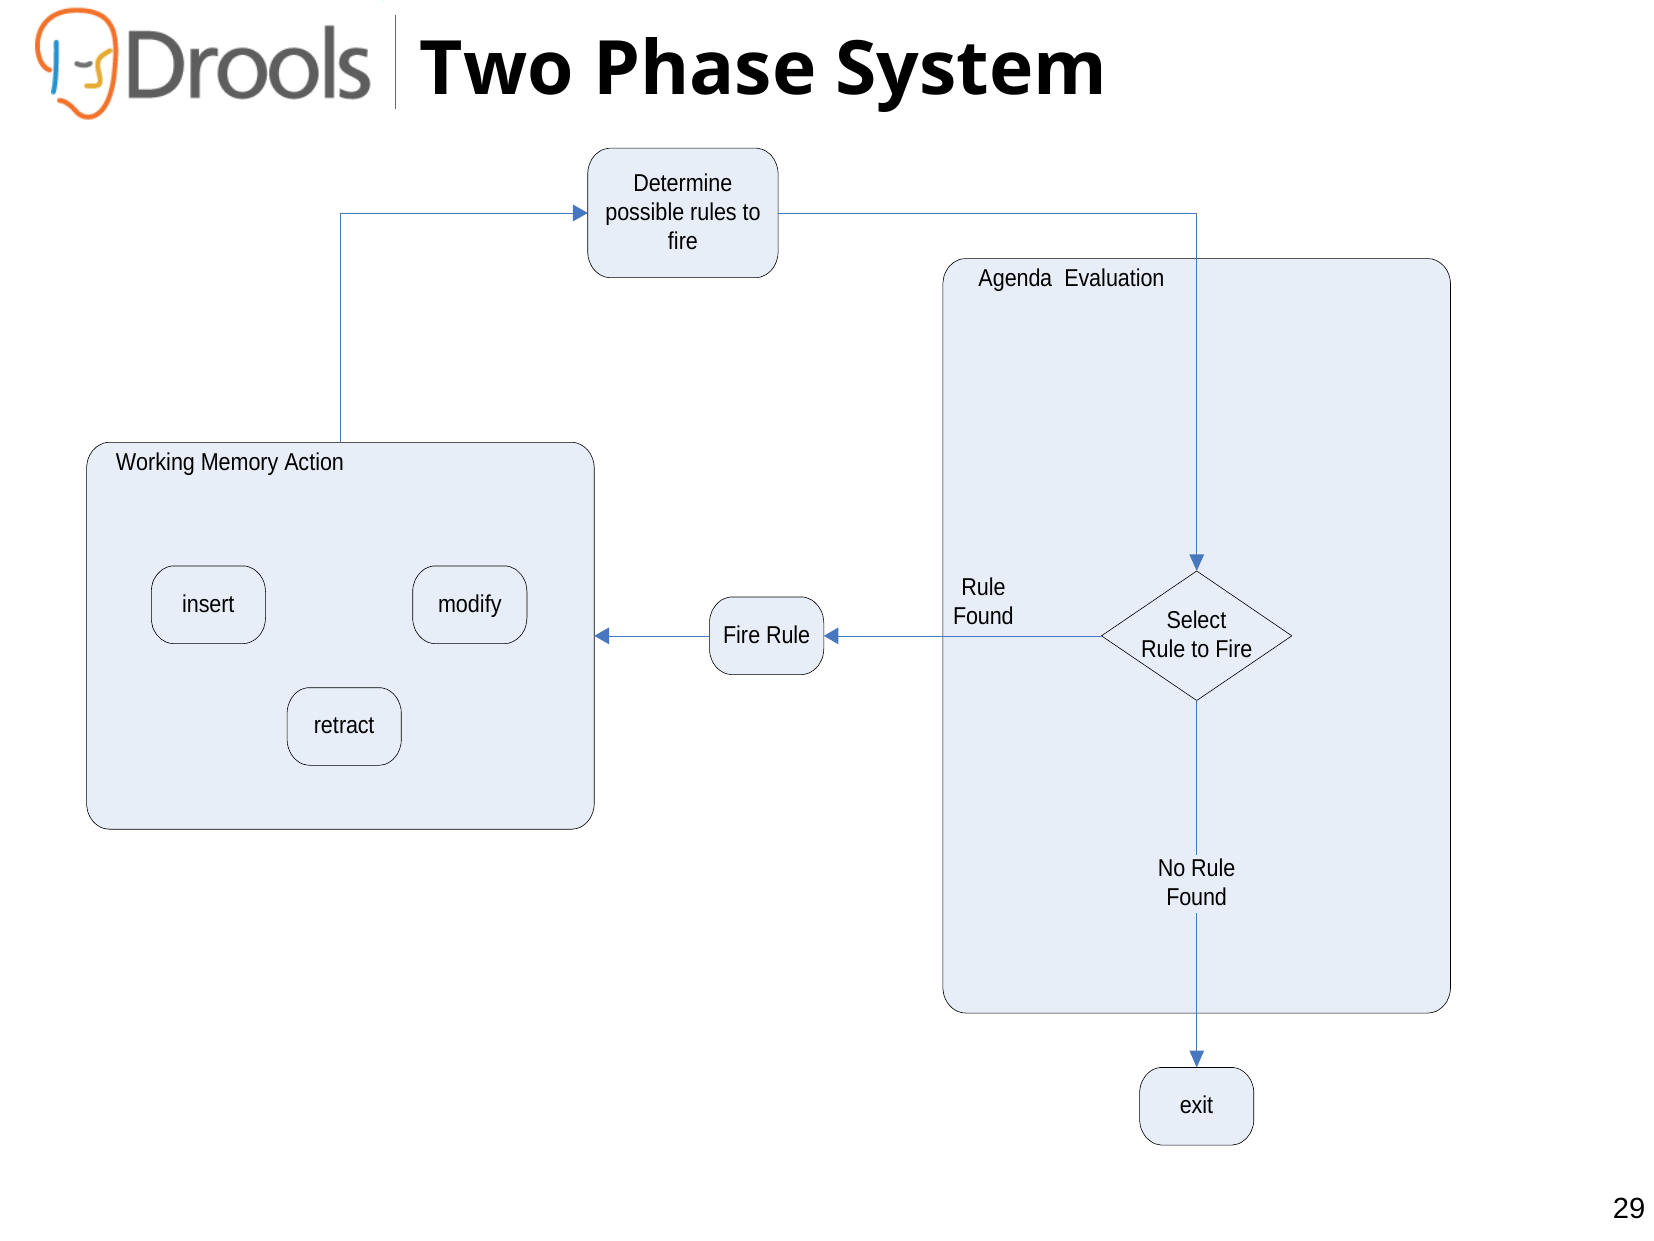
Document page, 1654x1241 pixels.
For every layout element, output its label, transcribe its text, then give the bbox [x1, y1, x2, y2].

chart [82, 143, 1455, 1150]
title Two Phase System [419, 5, 1630, 125]
picture [29, 0, 384, 126]
